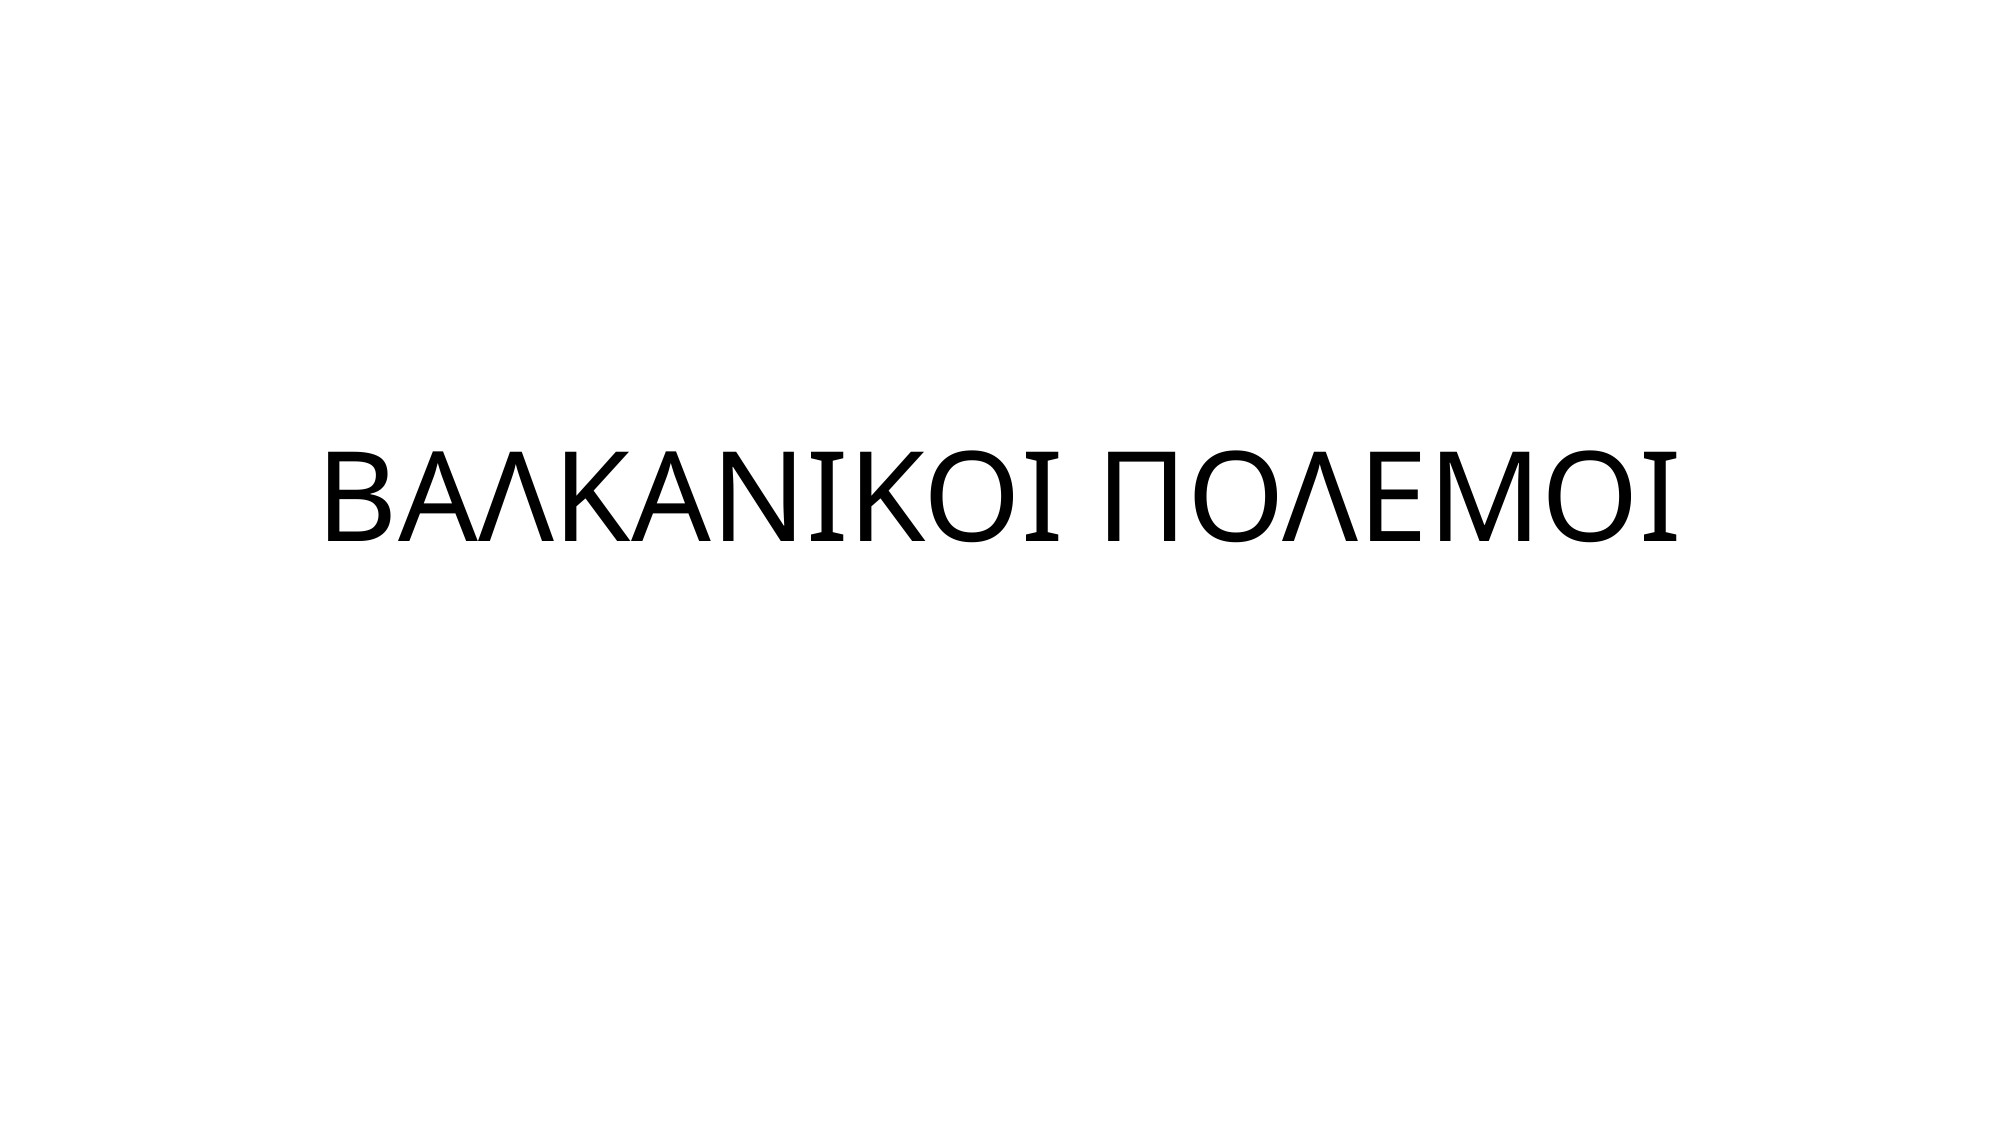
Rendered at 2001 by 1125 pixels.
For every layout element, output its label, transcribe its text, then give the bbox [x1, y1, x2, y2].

title ΒΑΛΚΑΝΙΚΟΙ ΠΟΛΕΜΟΙ [249, 184, 1750, 576]
